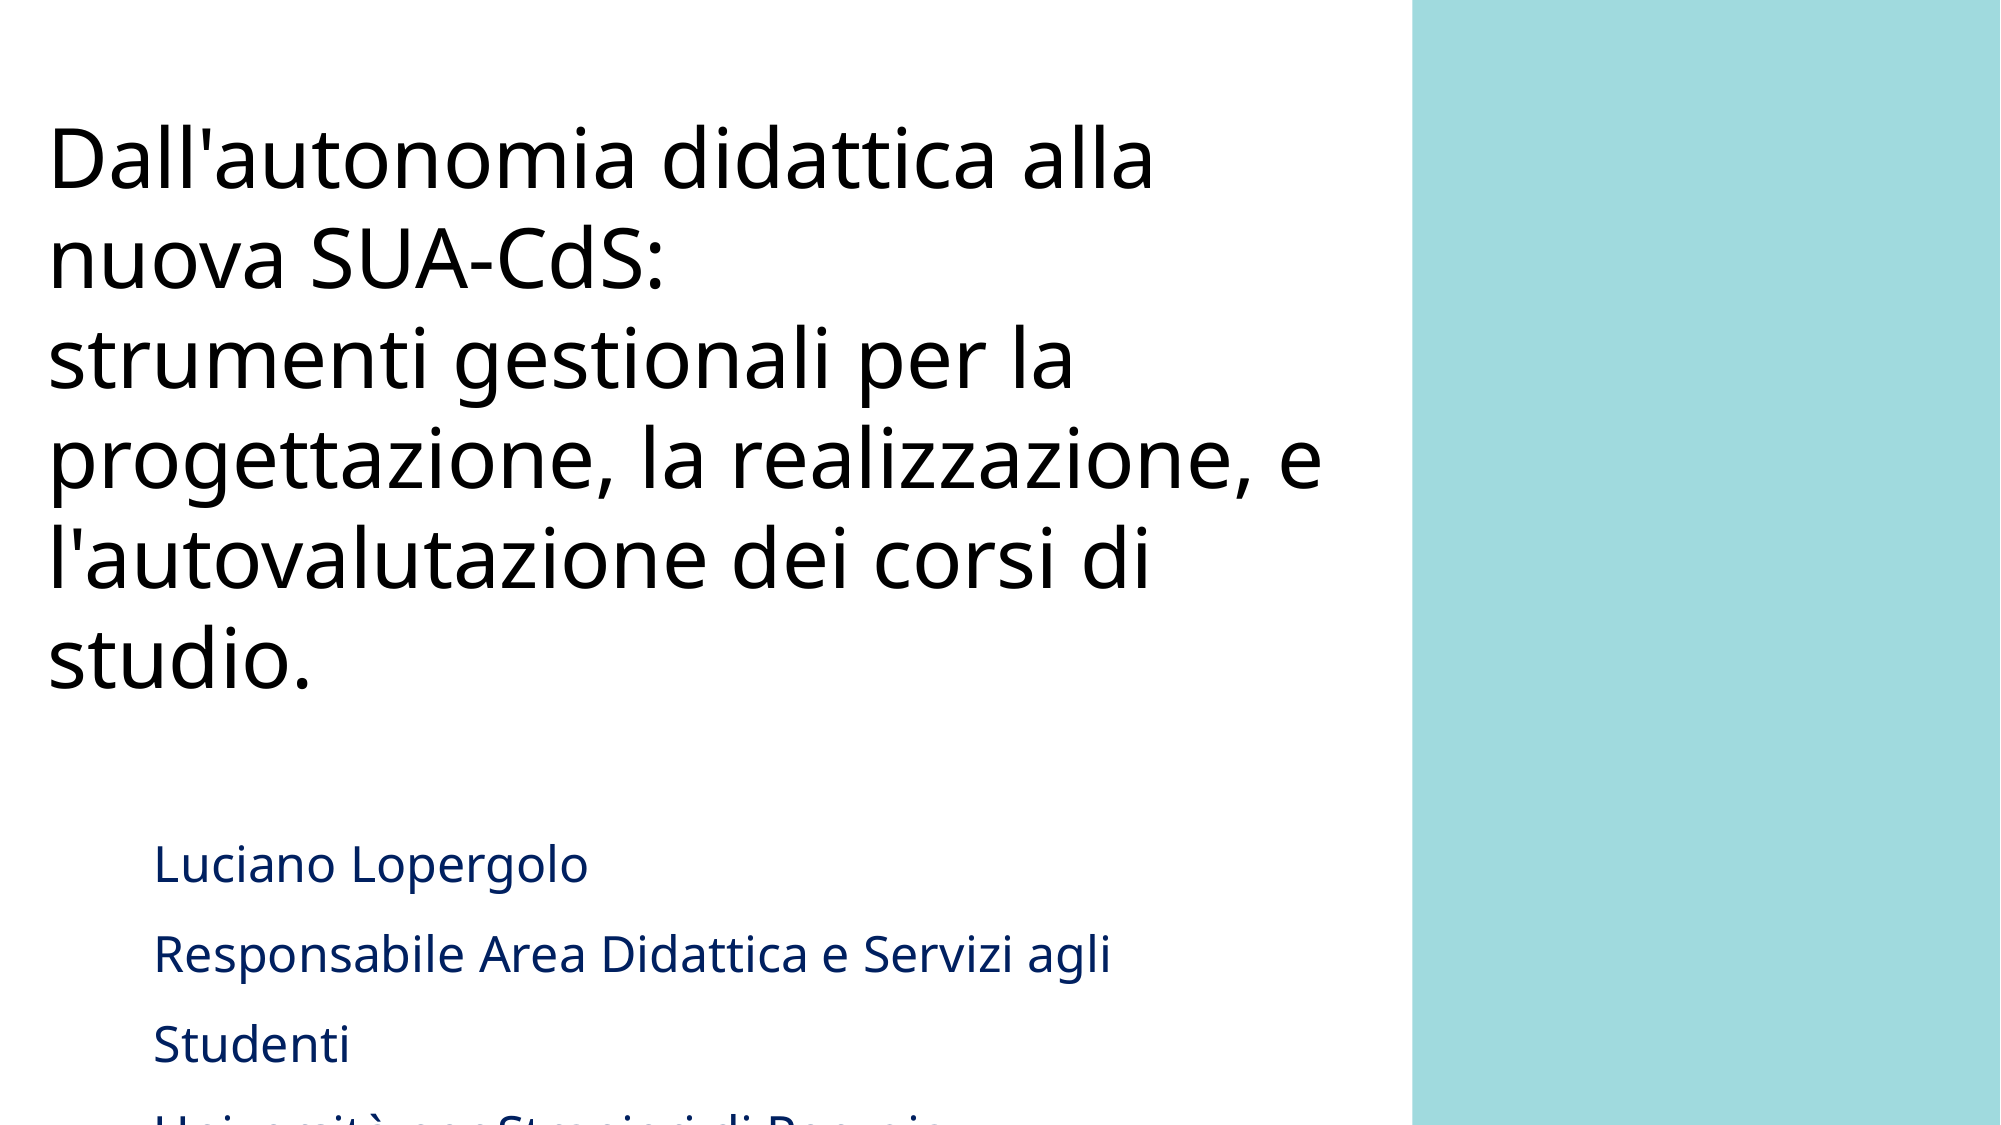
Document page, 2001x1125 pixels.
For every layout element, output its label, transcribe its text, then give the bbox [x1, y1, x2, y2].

title Dall'autonomia didattica alla nuova SUA-CdS: strumenti gestionali per la progettazione, la realizzazione, e l'autovalutazione dei corsi di studio. [32, 144, 1398, 666]
subtitle Luciano Lopergolo Responsabile Area Didattica e Servizi agli Studenti Università per Stranieri di Perugia [139, 794, 1290, 981]
